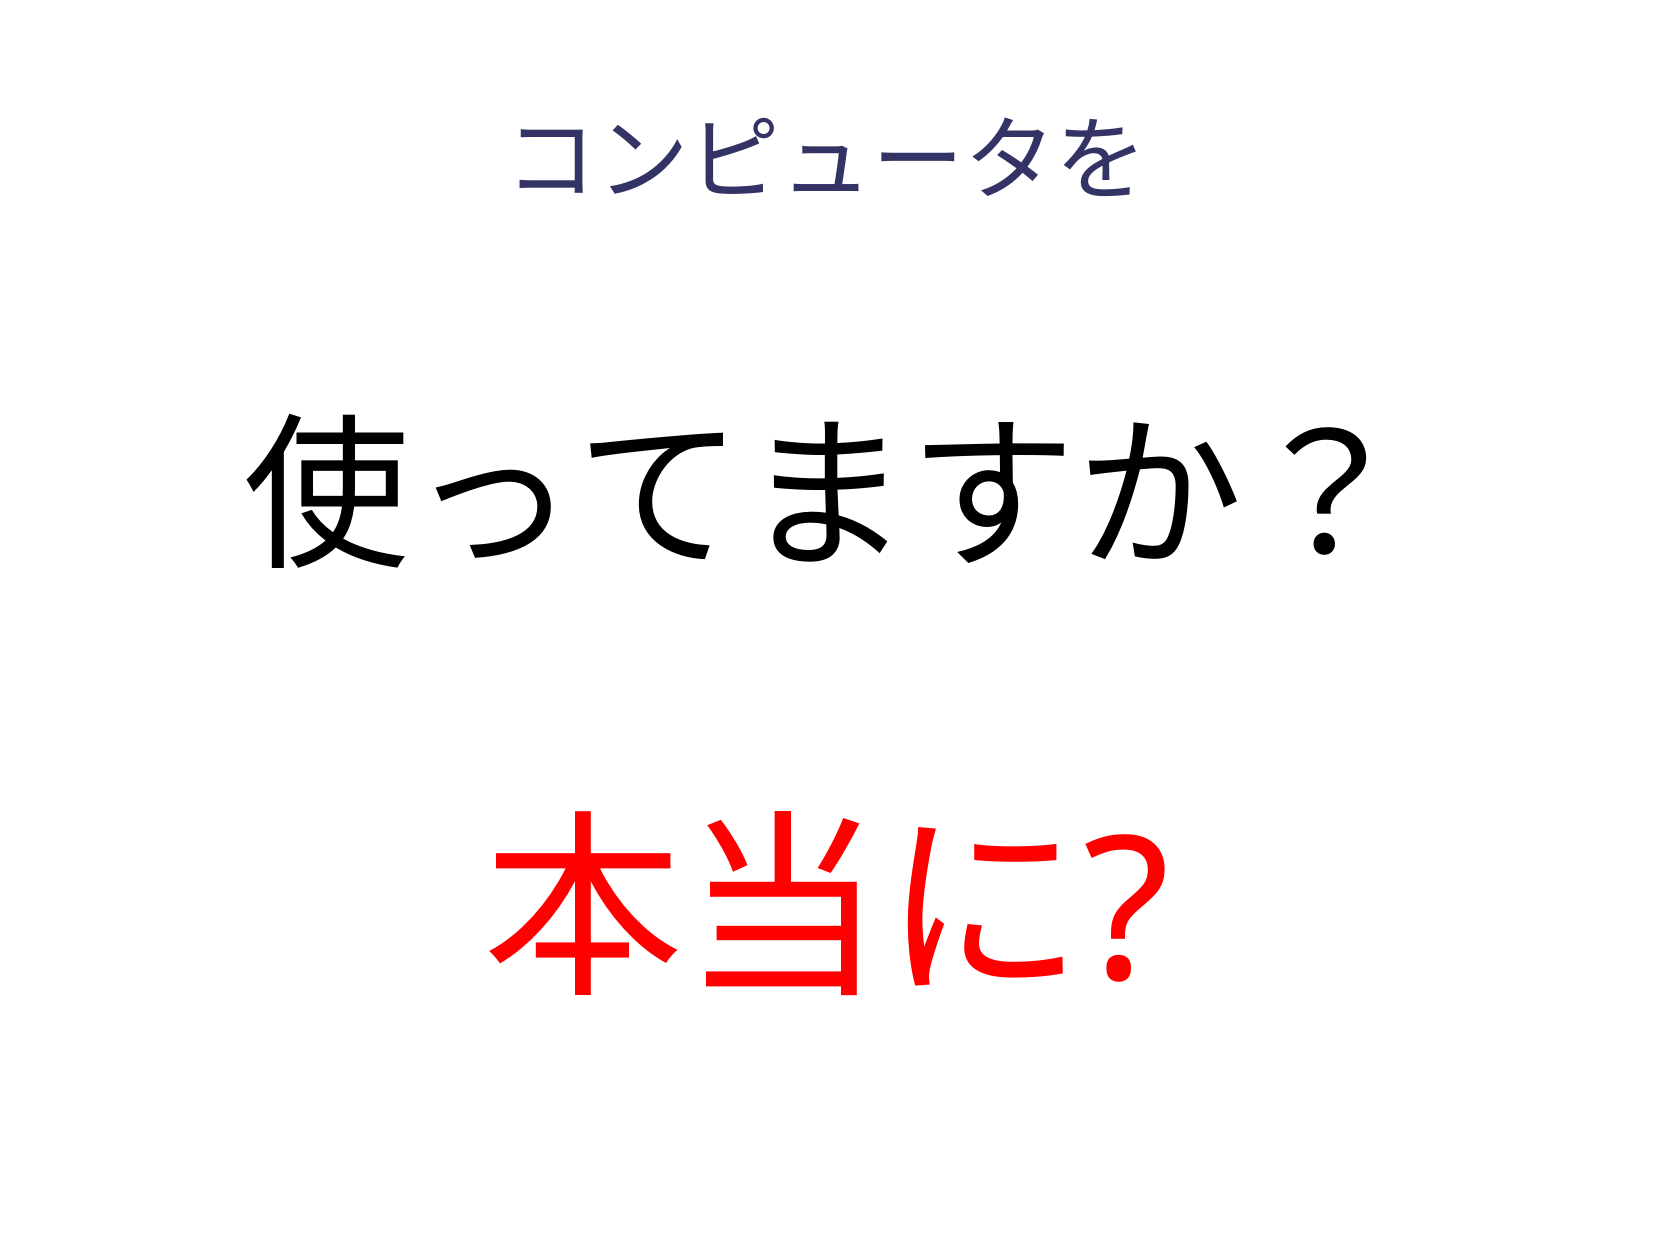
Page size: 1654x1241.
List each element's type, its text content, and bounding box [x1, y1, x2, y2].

subtitle 使ってますか？ 本当に? [82, 297, 1571, 1102]
title コンピュータを [82, 49, 1571, 257]
